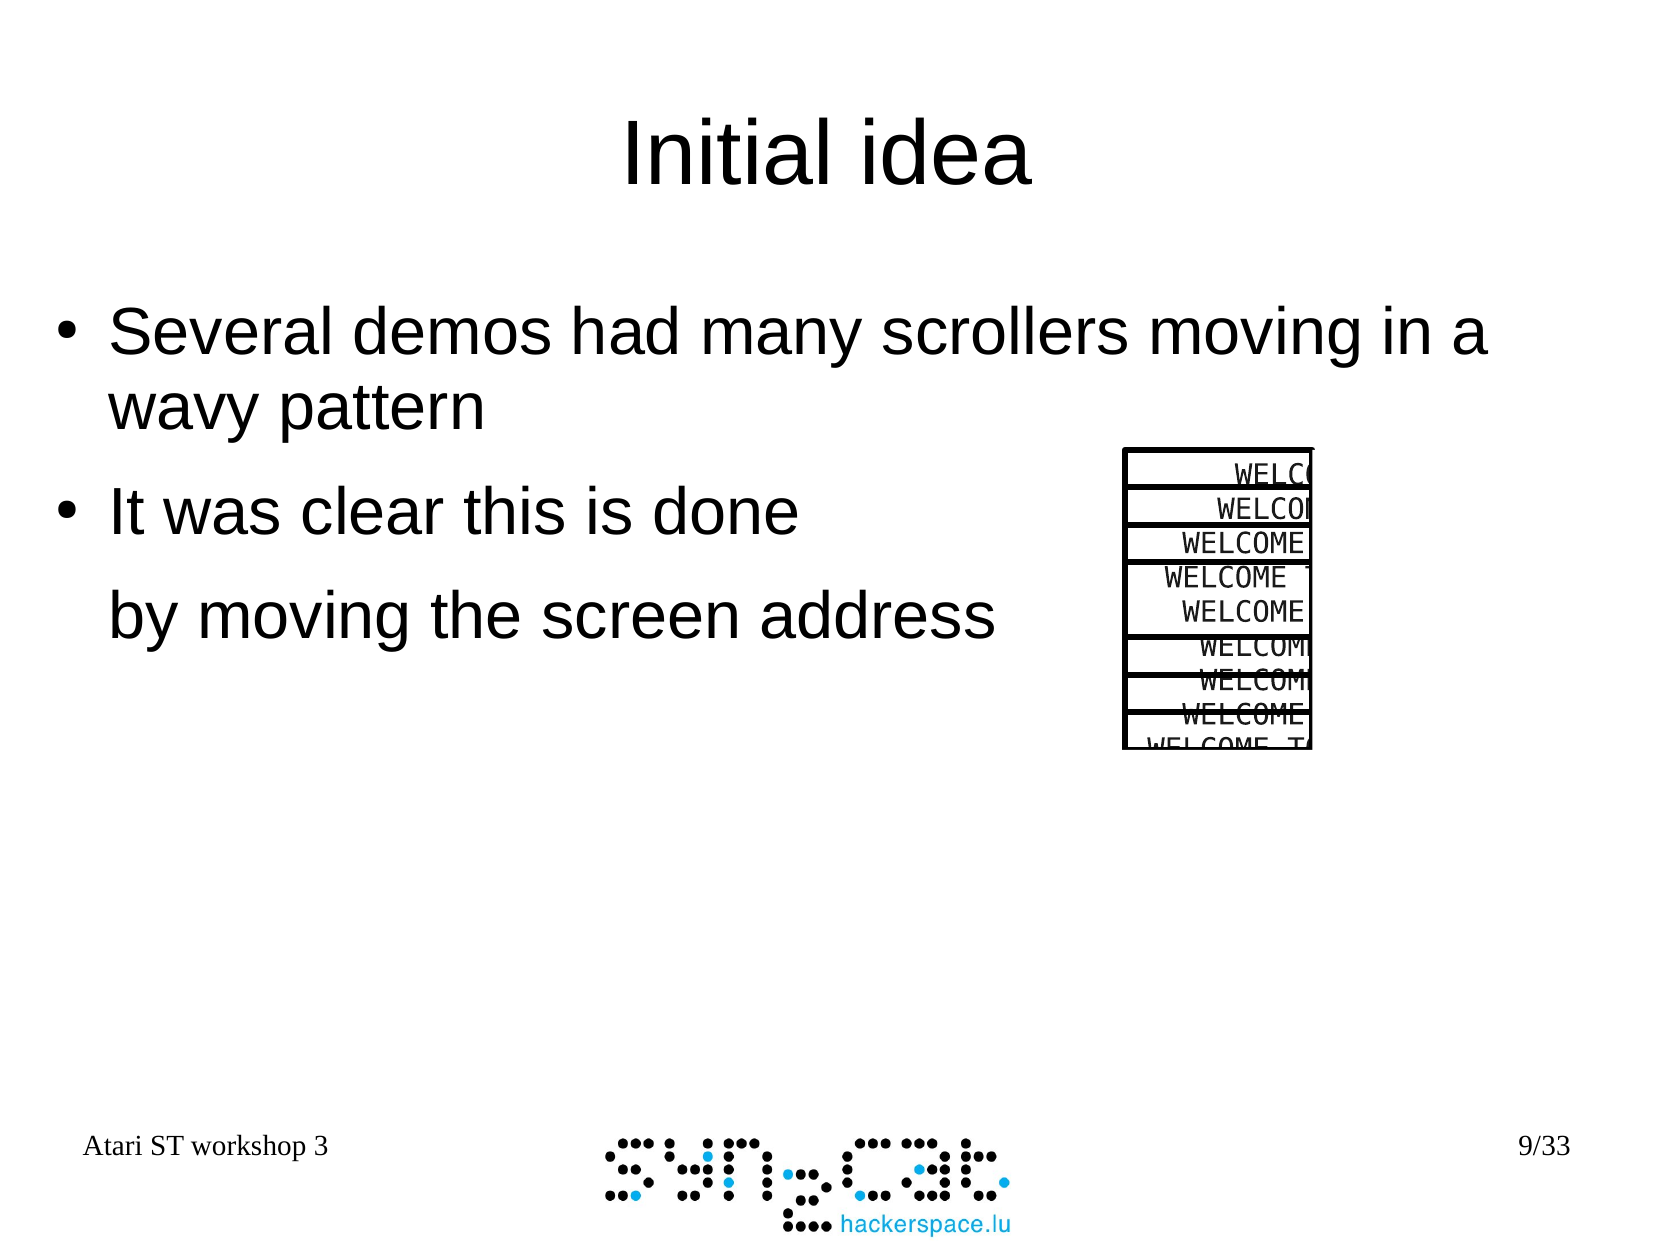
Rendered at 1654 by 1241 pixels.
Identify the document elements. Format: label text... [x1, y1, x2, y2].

list Several demos had many scrollers moving in a wavy pattern It was clear this is done by moving the screen address [37, 294, 1614, 1114]
title Initial idea [82, 49, 1571, 257]
text_box [975, 449, 1575, 1088]
picture [600, 1124, 1025, 1241]
